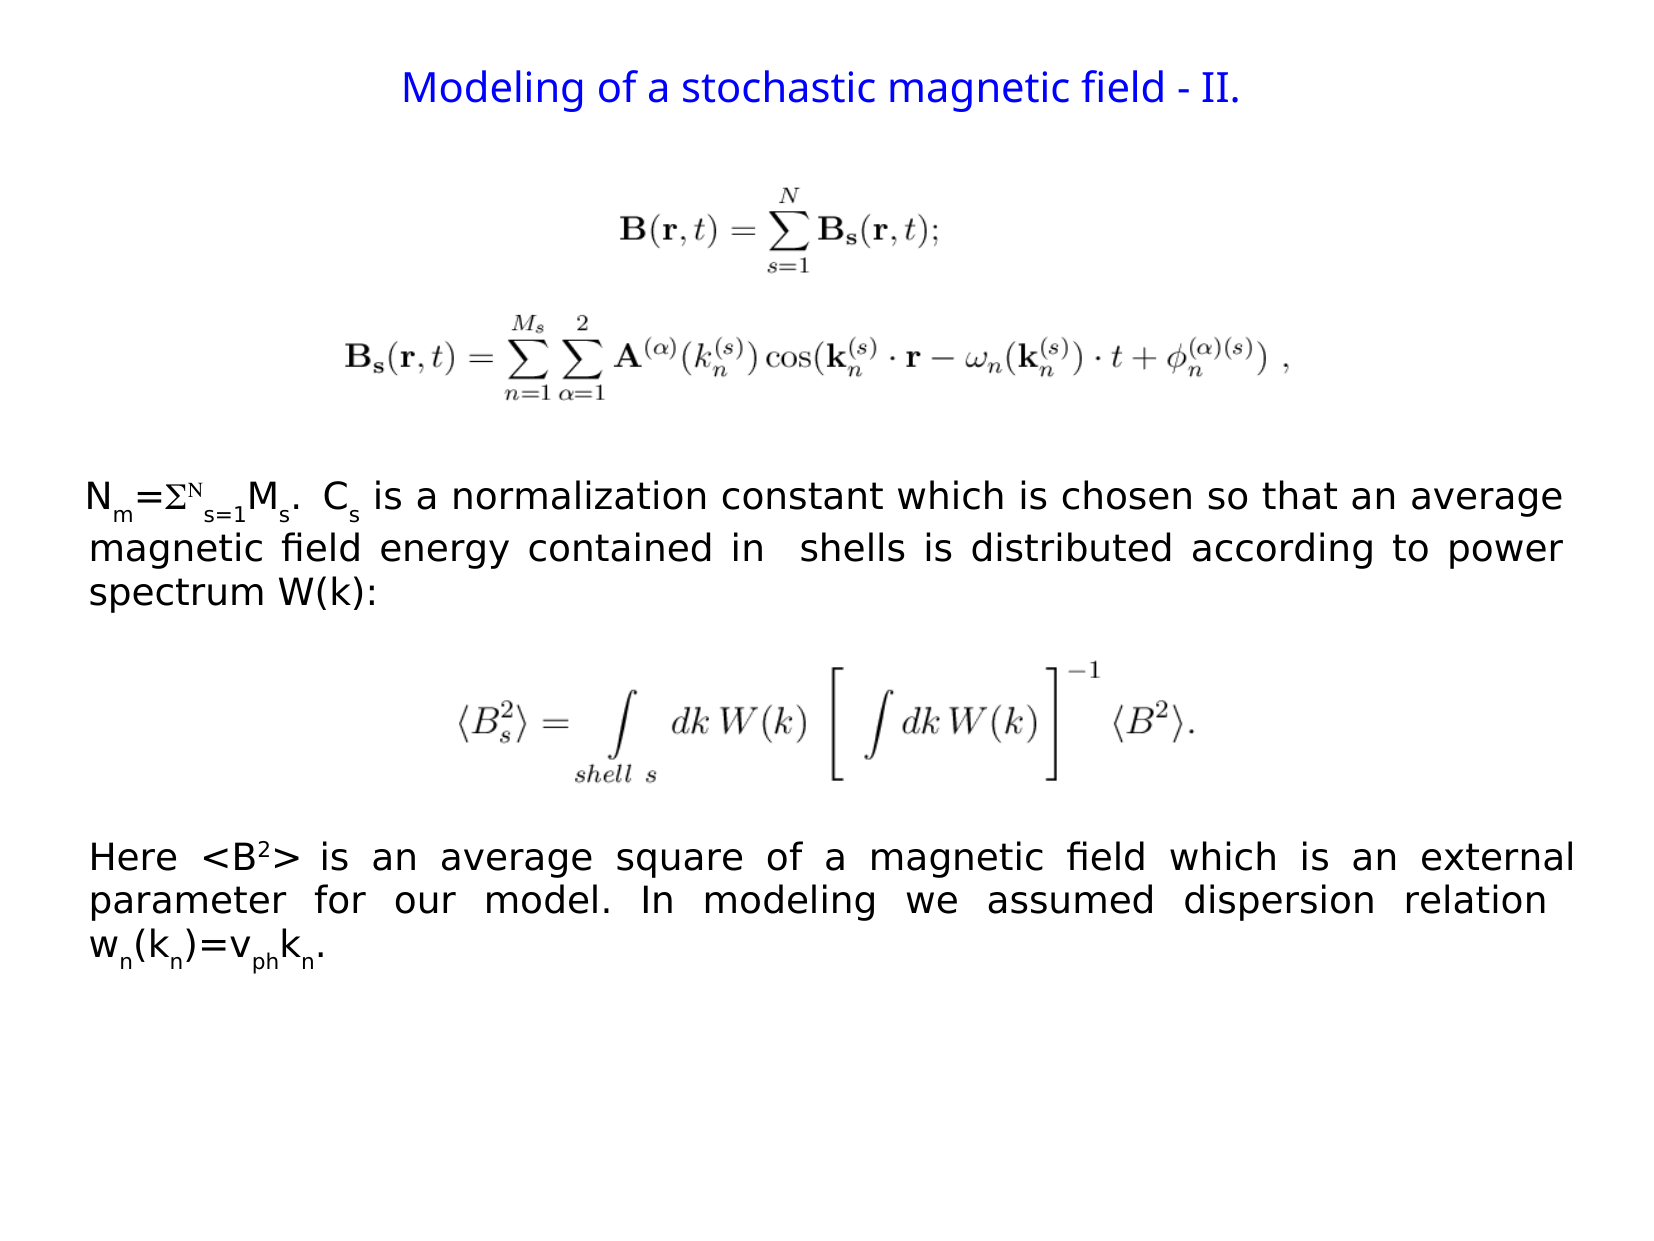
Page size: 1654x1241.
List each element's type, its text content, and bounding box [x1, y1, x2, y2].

title Here <B2> is an average square of a magnetic field which is an external parameter for our model. In modeling we assumed dispersion relation wn(kn)=vphkn. [88, 835, 1577, 975]
picture [413, 649, 1211, 798]
picture [319, 176, 1300, 414]
title Modeling of a stochastic magnetic field - II. [76, 36, 1566, 135]
title Nm=Ns=1Ms. Cs is a normalization constant which is chosen so that an average magnetic field energy contained in shells is distributed according to power spectrum W(k): [17, 470, 1565, 614]
